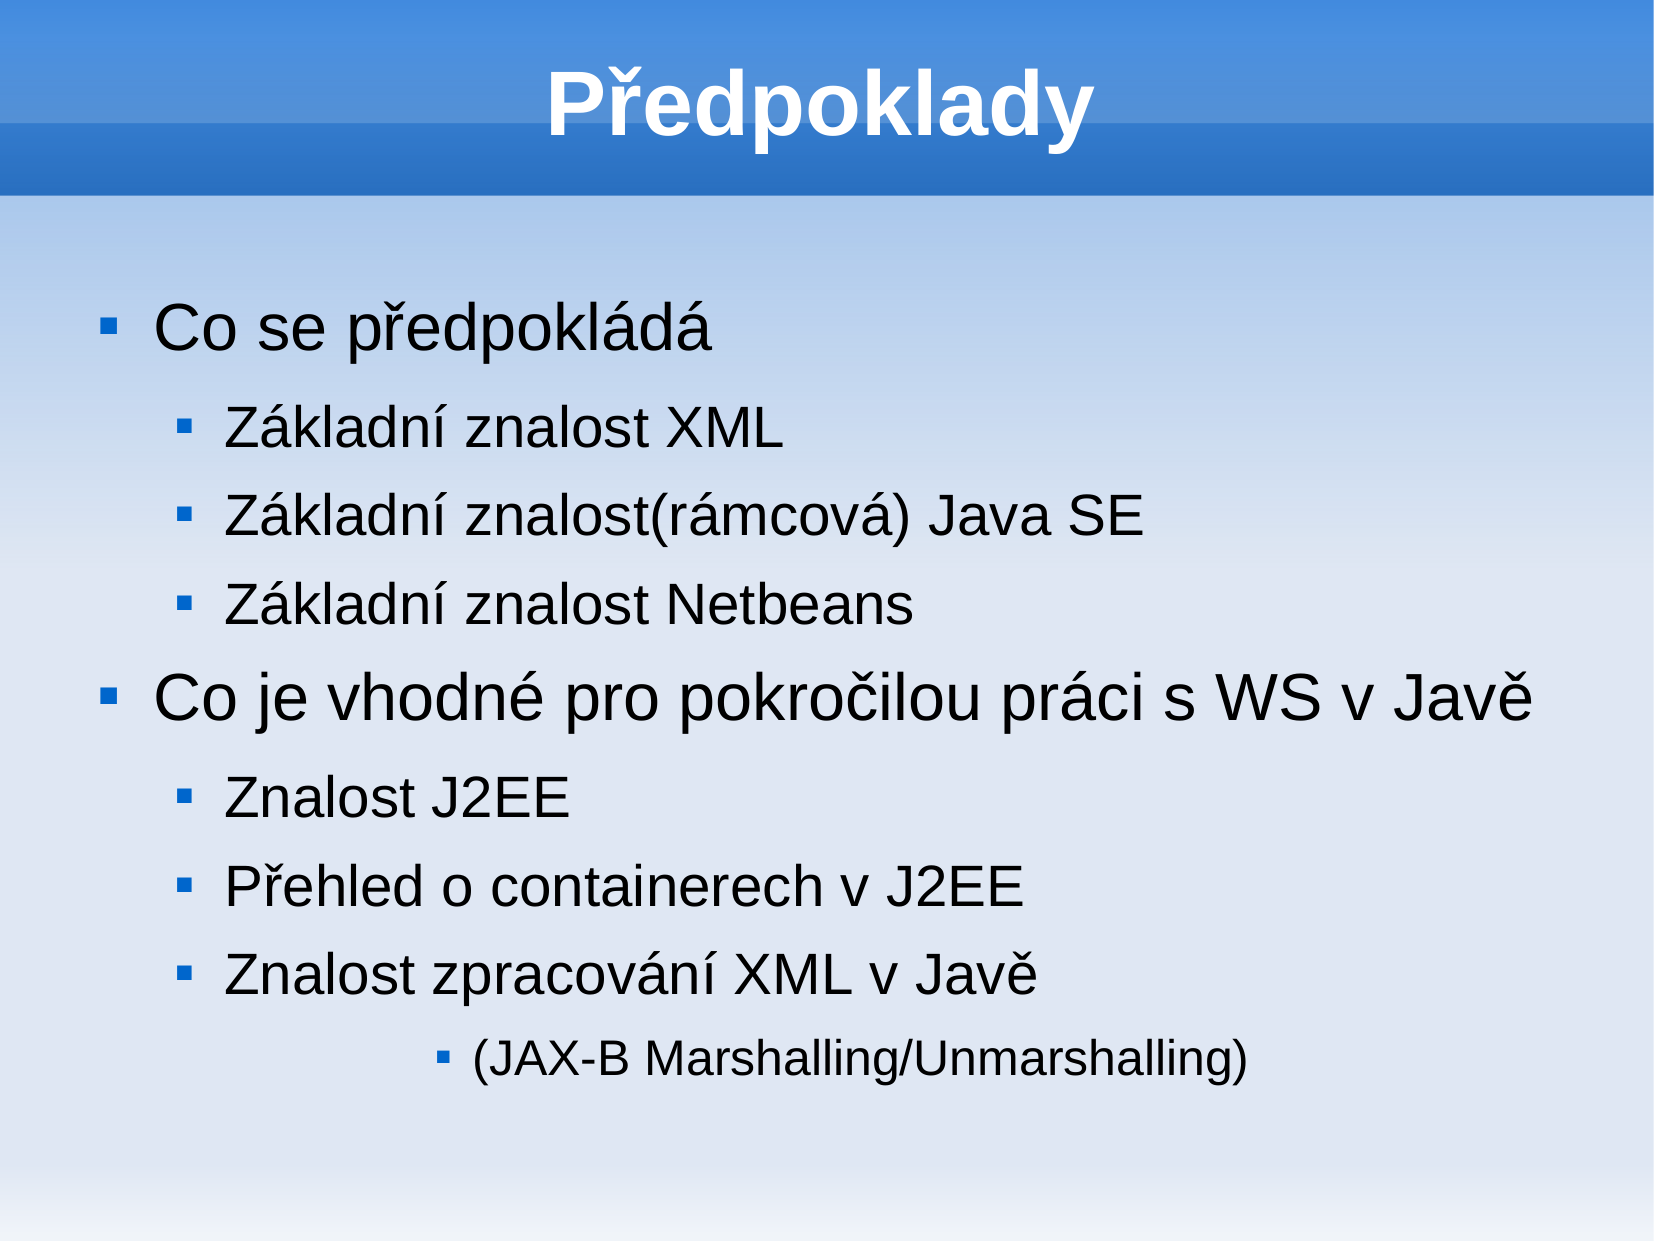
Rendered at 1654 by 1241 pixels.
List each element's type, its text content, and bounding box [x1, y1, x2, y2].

title Předpoklady [76, 0, 1565, 208]
list Co se předpokládá Základní znalost XML Základní znalost(rámcová) Java SE Základní znalost Netbeans Co je vhodné pro pokročilou práci s WS v Javě Znalost J2EE Přehled o containerech v J2EE Znalost zpracování XML v Javě (JAX-B Marshalling/Unmarshalling) [82, 290, 1571, 1094]
picture [0, 0, 1654, 1241]
